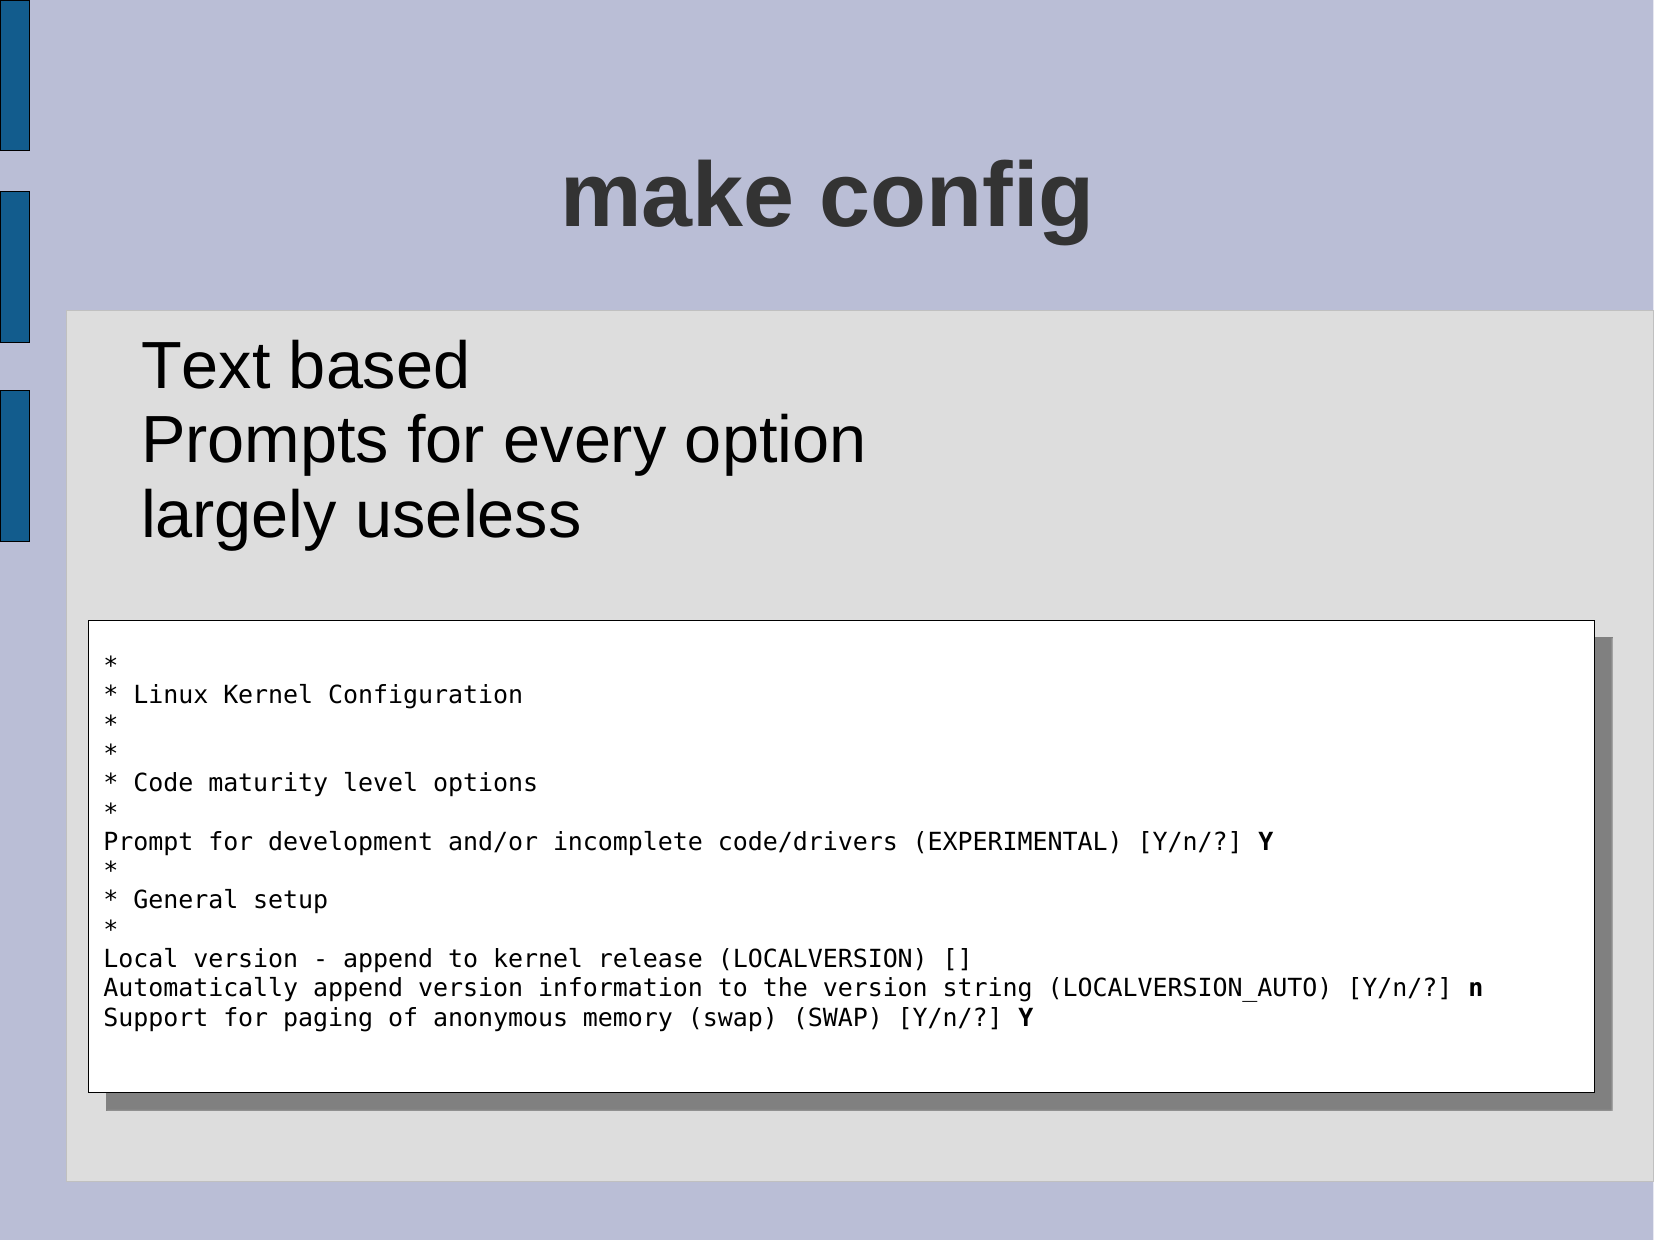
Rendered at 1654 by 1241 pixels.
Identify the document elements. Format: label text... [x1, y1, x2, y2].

text_box * * Linux Kernel Configuration * * * Code maturity level options * Prompt for development and/or incomplete code/drivers (EXPERIMENTAL) [Y/n/?] Y * * General setup * Local version - append to kernel release (LOCALVERSION) [] Automatically append version information to the version string (LOCALVERSION_AUTO) [Y/n/?] n Support for paging of anonymous memory (swap) (SWAP) [Y/n/?] Y [88, 620, 1595, 1093]
list Text based Prompts for every option largely useless [123, 327, 1536, 552]
title make config [121, 98, 1534, 291]
